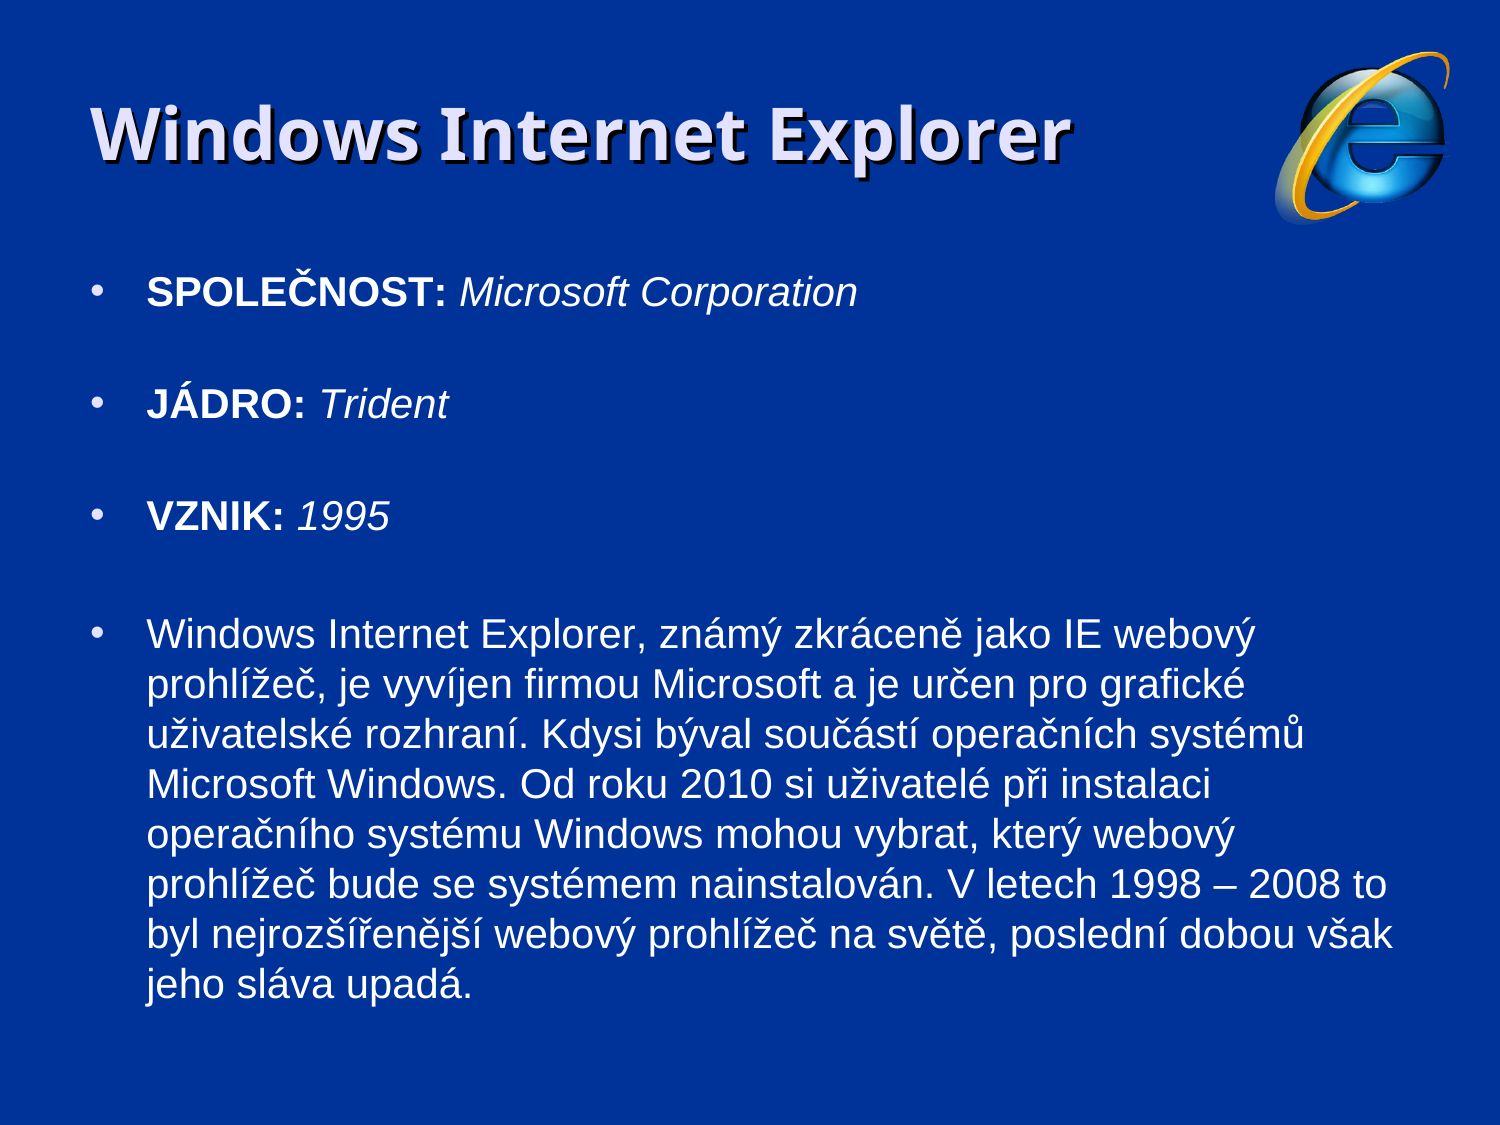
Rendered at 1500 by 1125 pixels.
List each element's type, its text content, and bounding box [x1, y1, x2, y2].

title Windows Internet Explorer [75, 37, 1426, 225]
list SPOLEČNOST: Microsoft Corporation JÁDRO: Trident VZNIK: 1995 Windows Internet Explorer, známý zkráceně jako IE webový prohlížeč, je vyvíjen firmou Microsoft a je určen pro grafické uživatelské rozhraní. Kdysi býval součástí operačních systémů Microsoft Windows. Od roku 2010 si uživatelé při instalaci operačního systému Windows mohou vybrat, který webový prohlížeč bude se systémem nainstalován. V letech 1998 – 2008 to byl nejrozšířenější webový prohlížeč na světě, poslední dobou však jeho sláva upadá. [75, 262, 1426, 1016]
picture [1426, 49, 1450, 225]
